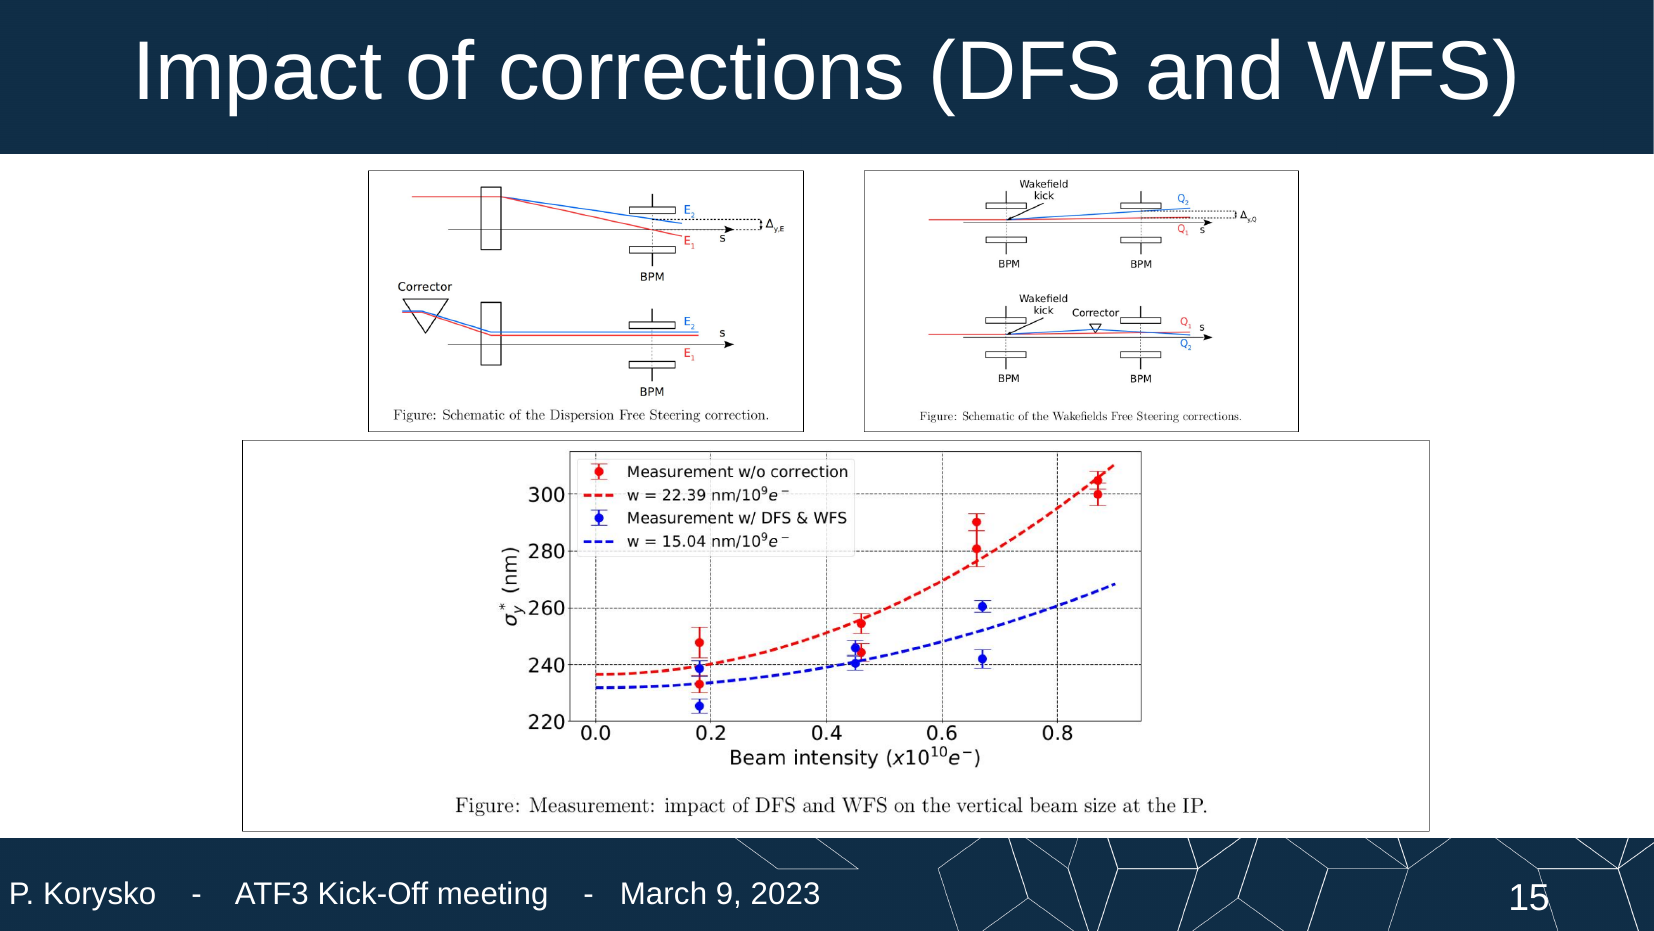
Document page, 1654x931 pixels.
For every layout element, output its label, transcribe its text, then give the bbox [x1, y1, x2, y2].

picture [0, 838, 1654, 931]
text_box <number> [1493, 868, 1654, 931]
picture [0, 0, 1654, 154]
picture [236, 165, 1436, 833]
text_box P. Korysko - ATF3 Kick-Off meeting - March 9, 2023 [0, 868, 957, 931]
